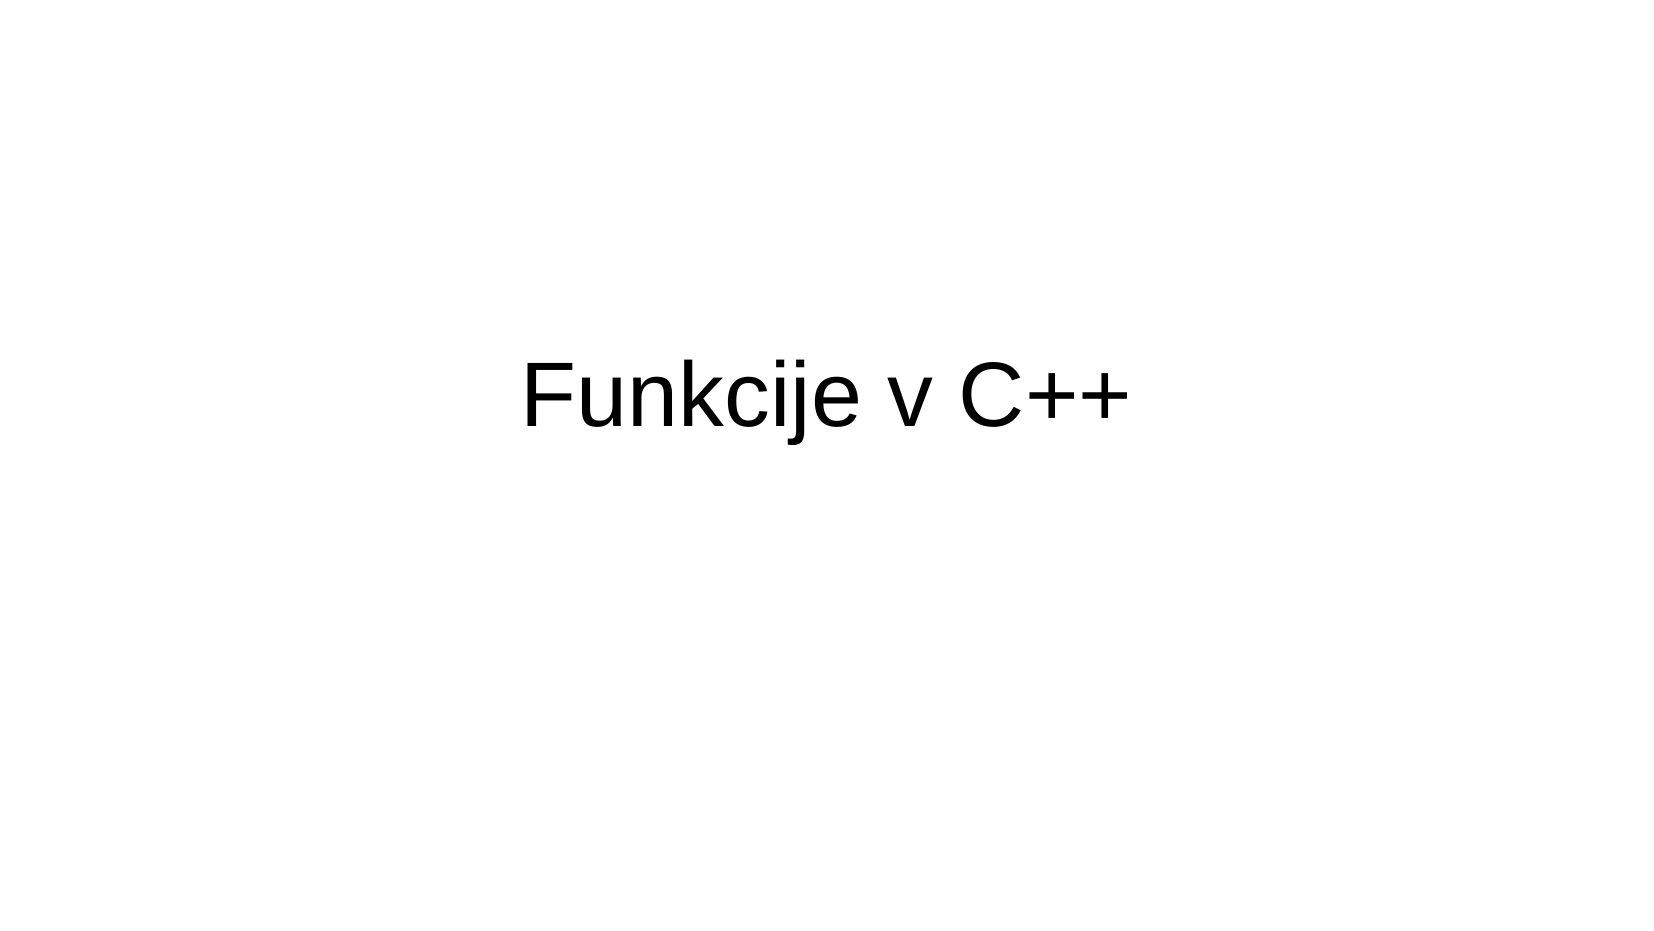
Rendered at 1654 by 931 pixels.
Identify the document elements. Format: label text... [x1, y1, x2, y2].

title Funkcije v C++ [82, 317, 1571, 473]
